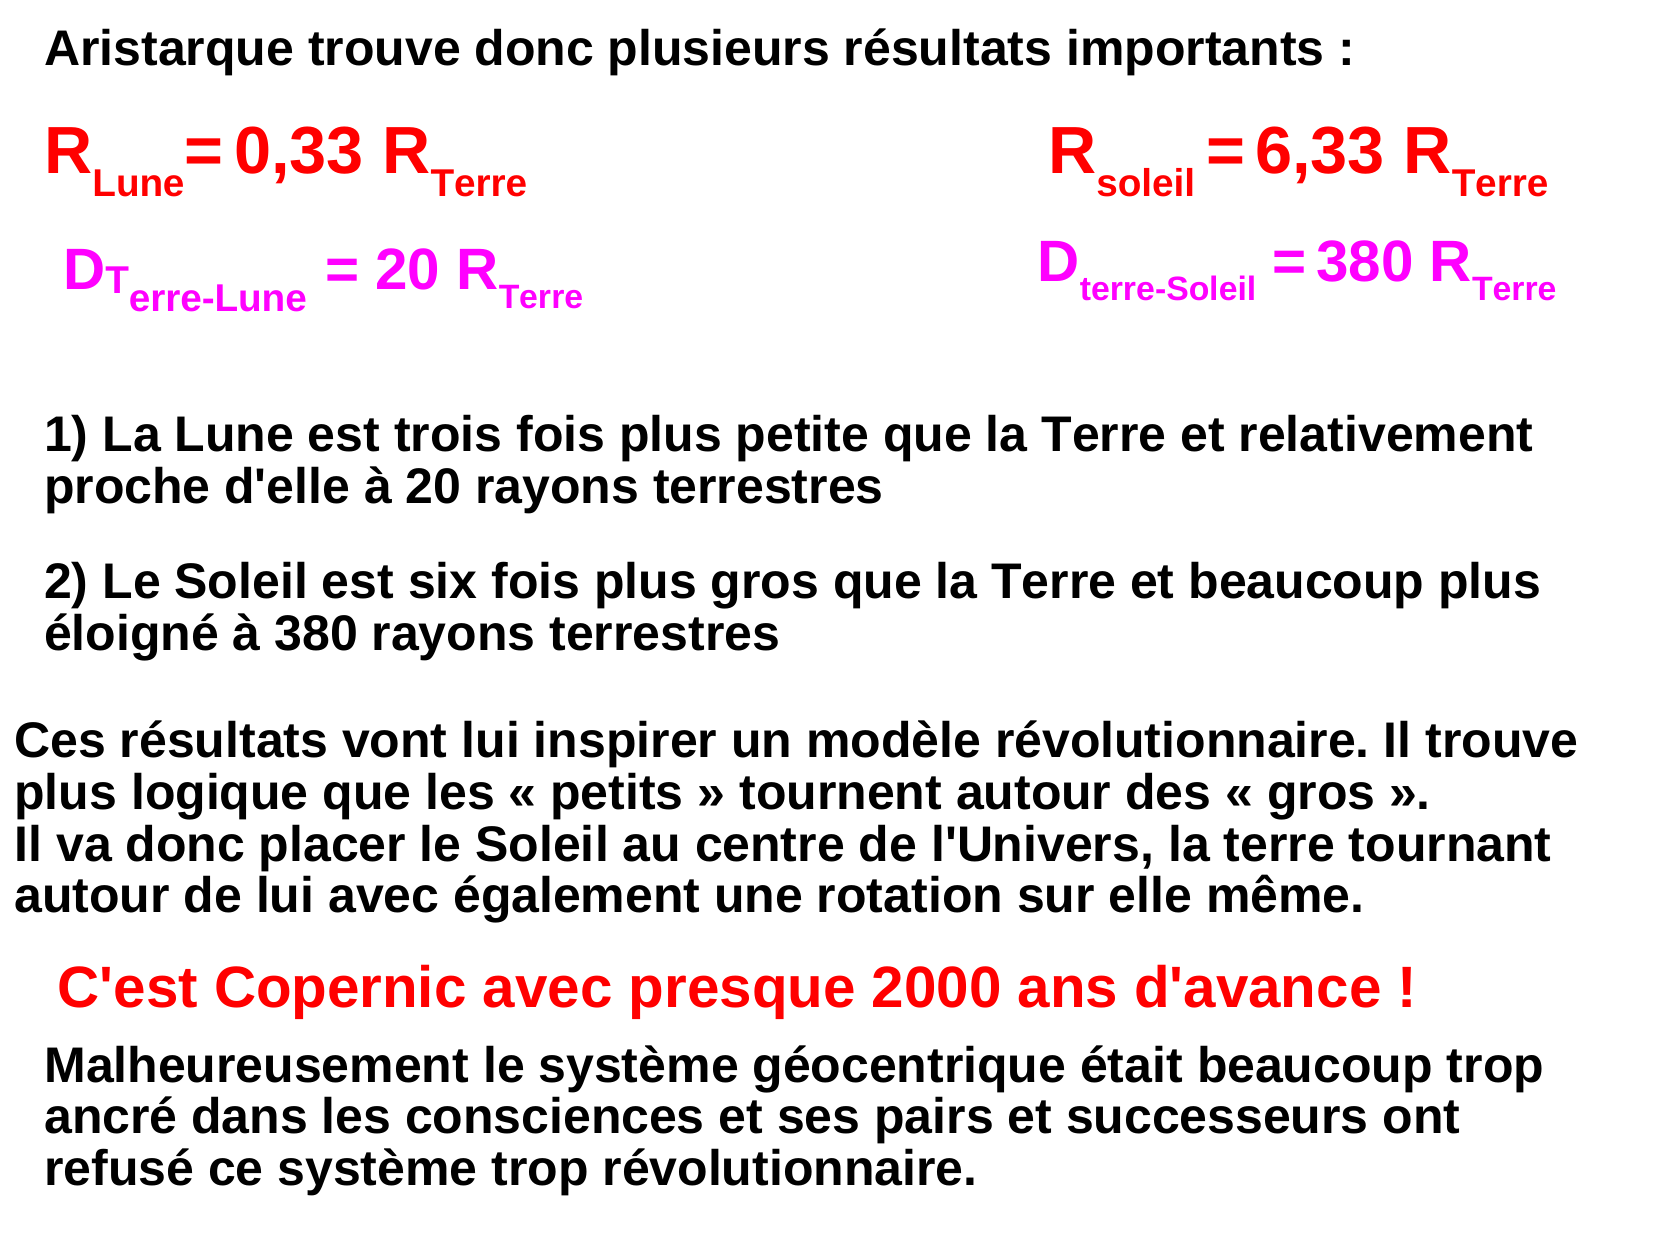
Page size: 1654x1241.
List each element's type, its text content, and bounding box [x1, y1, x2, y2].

text_box 2) Le Soleil est six fois plus gros que la Terre et beaucoup plus éloigné à 380 rayons terrestres [29, 550, 1625, 680]
text_box Aristarque trouve donc plusieurs résultats importants : [29, 16, 1448, 89]
text_box DTerre-Lune = 20 RTerre [29, 218, 650, 325]
text_box RLune= 0,33 RTerre [29, 106, 591, 207]
text_box C'est Copernic avec presque 2000 ans d'avance ! [59, 944, 1418, 1034]
text_box Ces résultats vont lui inspirer un modèle révolutionnaire. Il trouve plus logique que les « petits » tournent autour des « gros ». Il va donc placer le Soleil au centre de l'Univers, la terre tournant autour de lui avec également une rotation sur elle même. [0, 708, 1625, 945]
text_box Dterre-Soleil = 380 RTerre [1003, 218, 1625, 325]
text_box Malheureusement le système géocentrique était beaucoup trop ancré dans les consciences et ses pairs et successeurs ont refusé ce système trop révolutionnaire. [29, 1033, 1566, 1220]
text_box 1) La Lune est trois fois plus petite que la Terre et relativement proche d'elle à 20 rayons terrestres [29, 402, 1625, 532]
text_box Rsoleil = 6,33 RTerre [1033, 106, 1595, 207]
